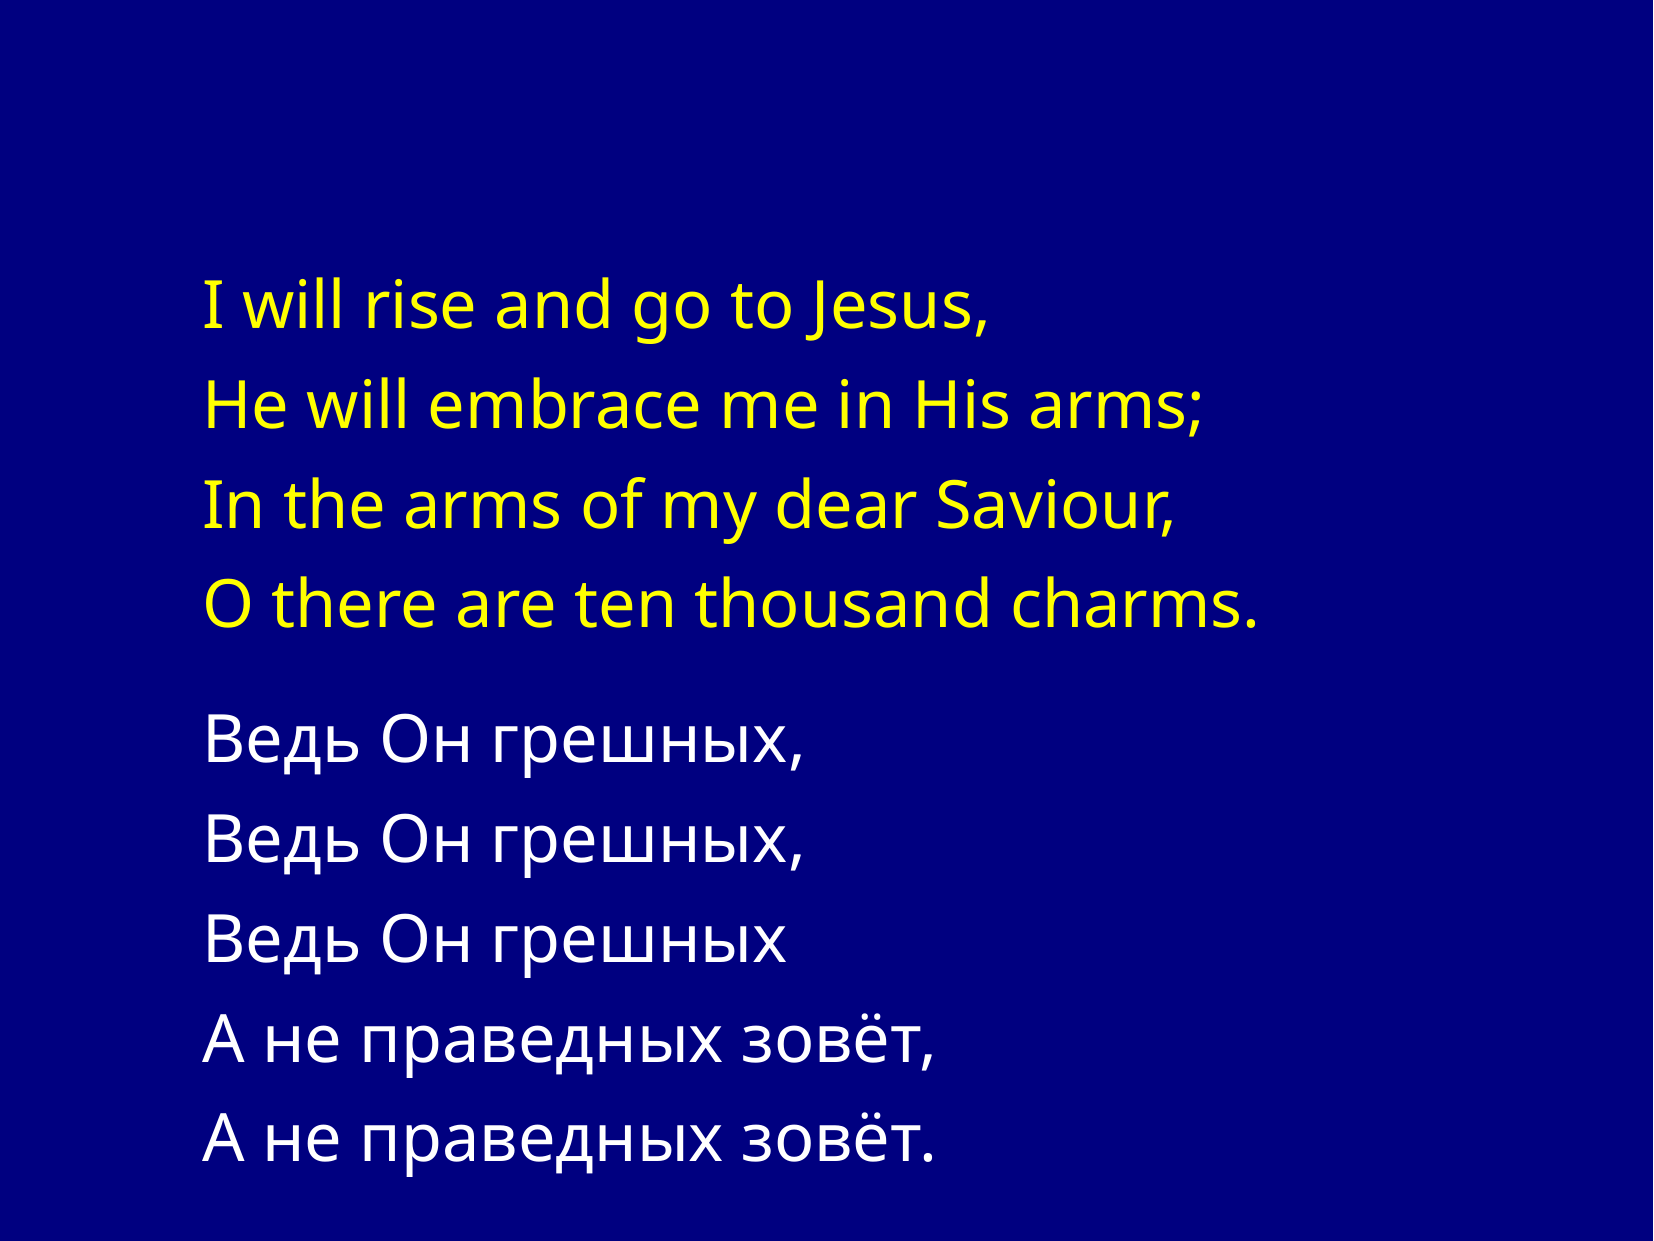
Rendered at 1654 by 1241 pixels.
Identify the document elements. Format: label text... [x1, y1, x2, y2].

text_box Ведь Он грешных, Ведь Он грешных, Ведь Он грешных А не праведных зовёт, А не праведных зовёт. [75, 675, 1576, 1163]
text_box I will rise and go to Jesus, He will embrace me in His arms; In the arms of my dear Saviour, O there are ten thousand charms. [75, 150, 1576, 638]
